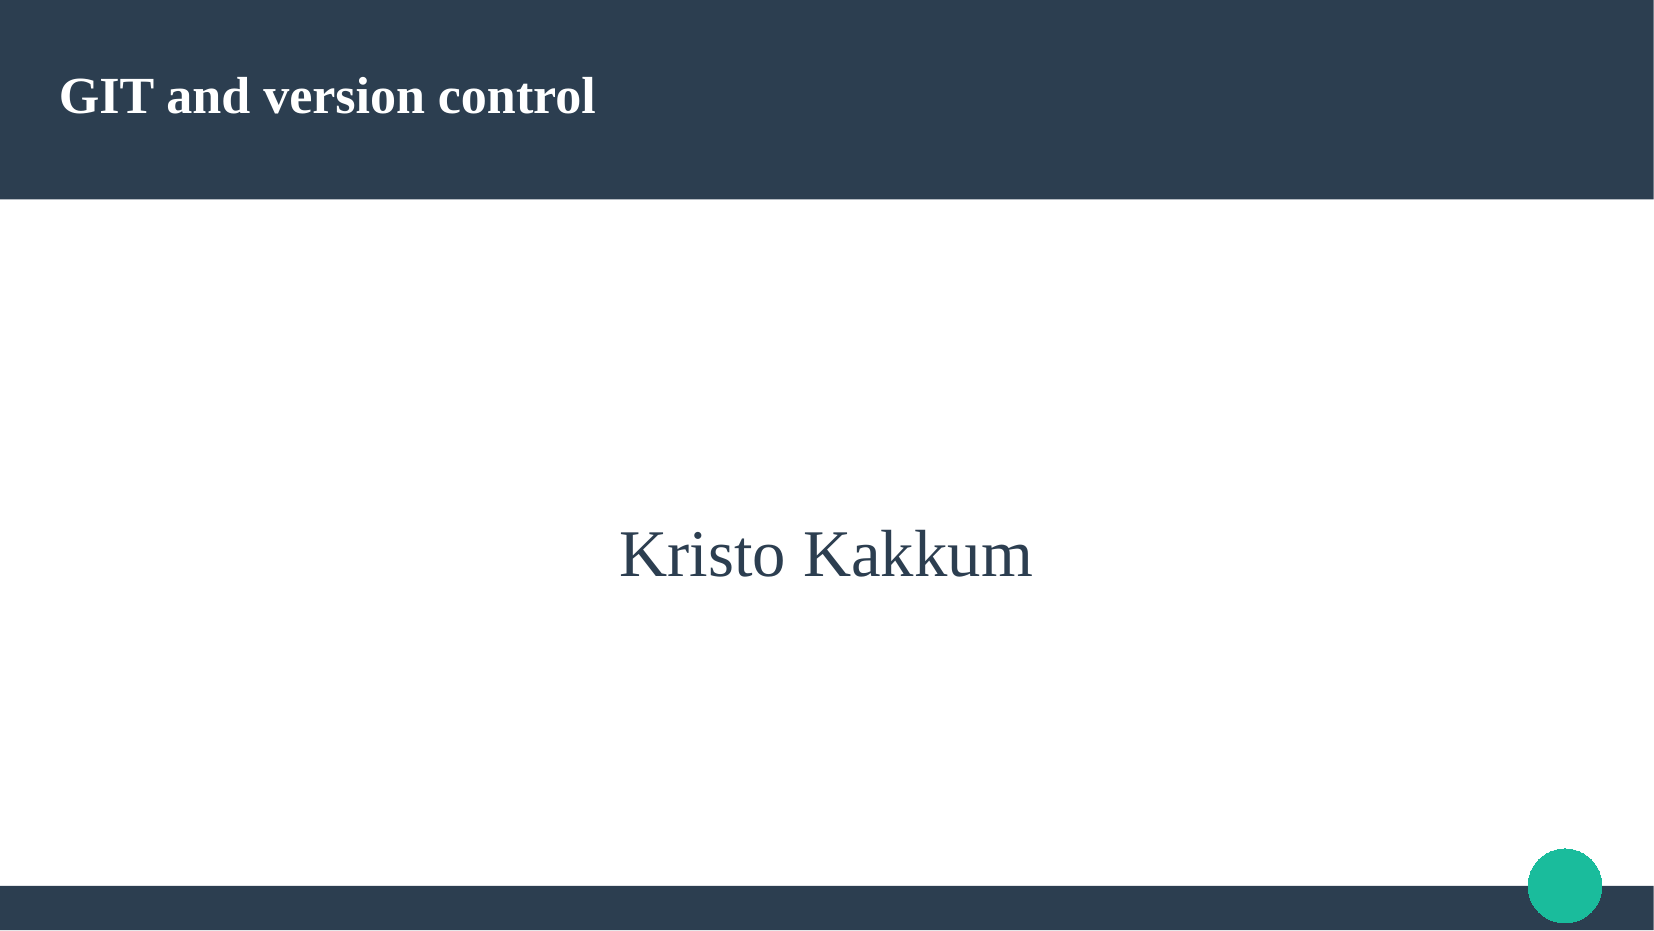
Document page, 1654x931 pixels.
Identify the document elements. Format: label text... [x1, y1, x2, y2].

subtitle Kristo Kakkum [59, 243, 1595, 864]
title GIT and version control [59, 37, 1595, 155]
